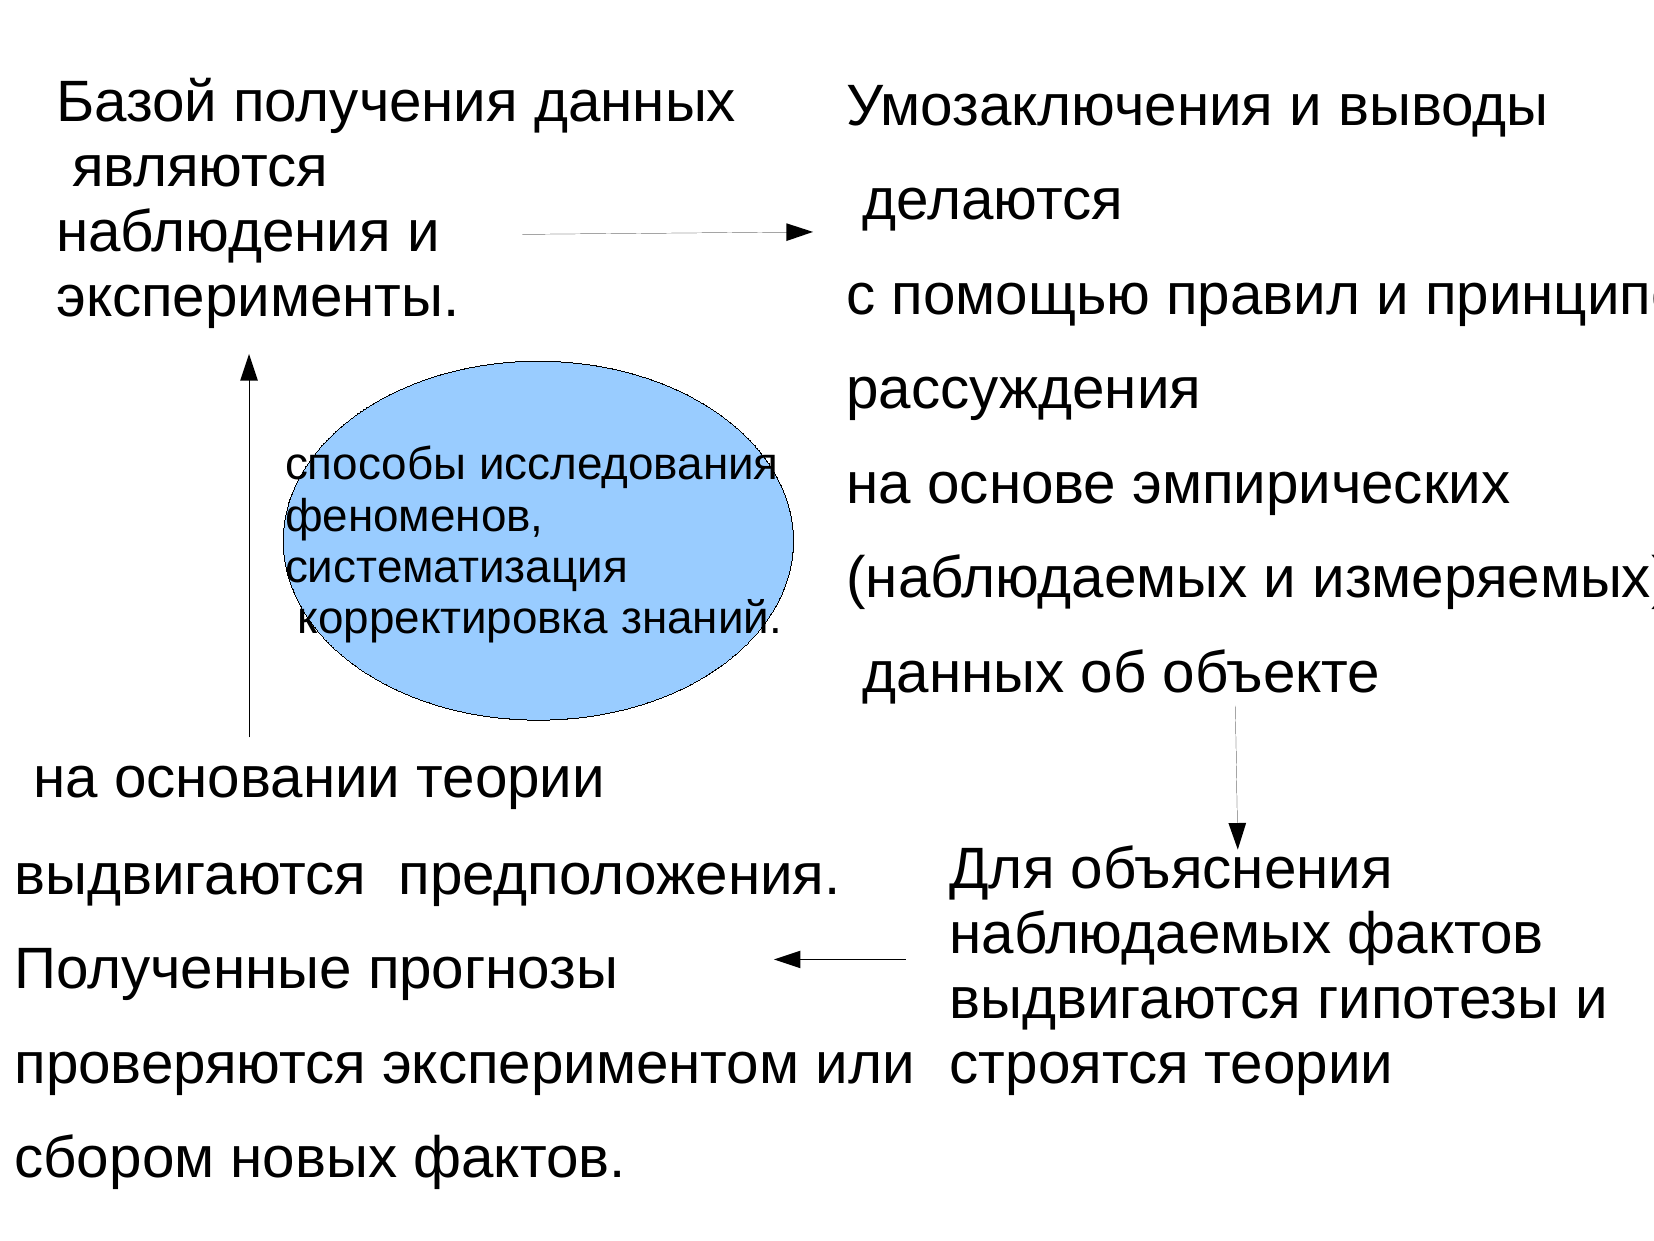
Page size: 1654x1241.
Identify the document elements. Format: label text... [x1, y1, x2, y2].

text_box Базой получения данных являются наблюдения и эксперименты. [41, 61, 762, 336]
text_box на основании теории выдвигаются предположения. Полученные прогнозы проверяются экспериментом или сбором новых фактов. [14, 737, 928, 1204]
text_box способы исследования феноменов, систематизация корректировка знаний. [283, 361, 794, 721]
text_box Для объяснения наблюдаемых фактов выдвигаются гипотезы и строятся теории [949, 835, 1613, 1106]
text_box Умозаключения и выводы делаются с помощью правил и принципов рассуждения на основе эмпирических (наблюдаемых и измеряемых) данных об объекте [846, 72, 1654, 706]
